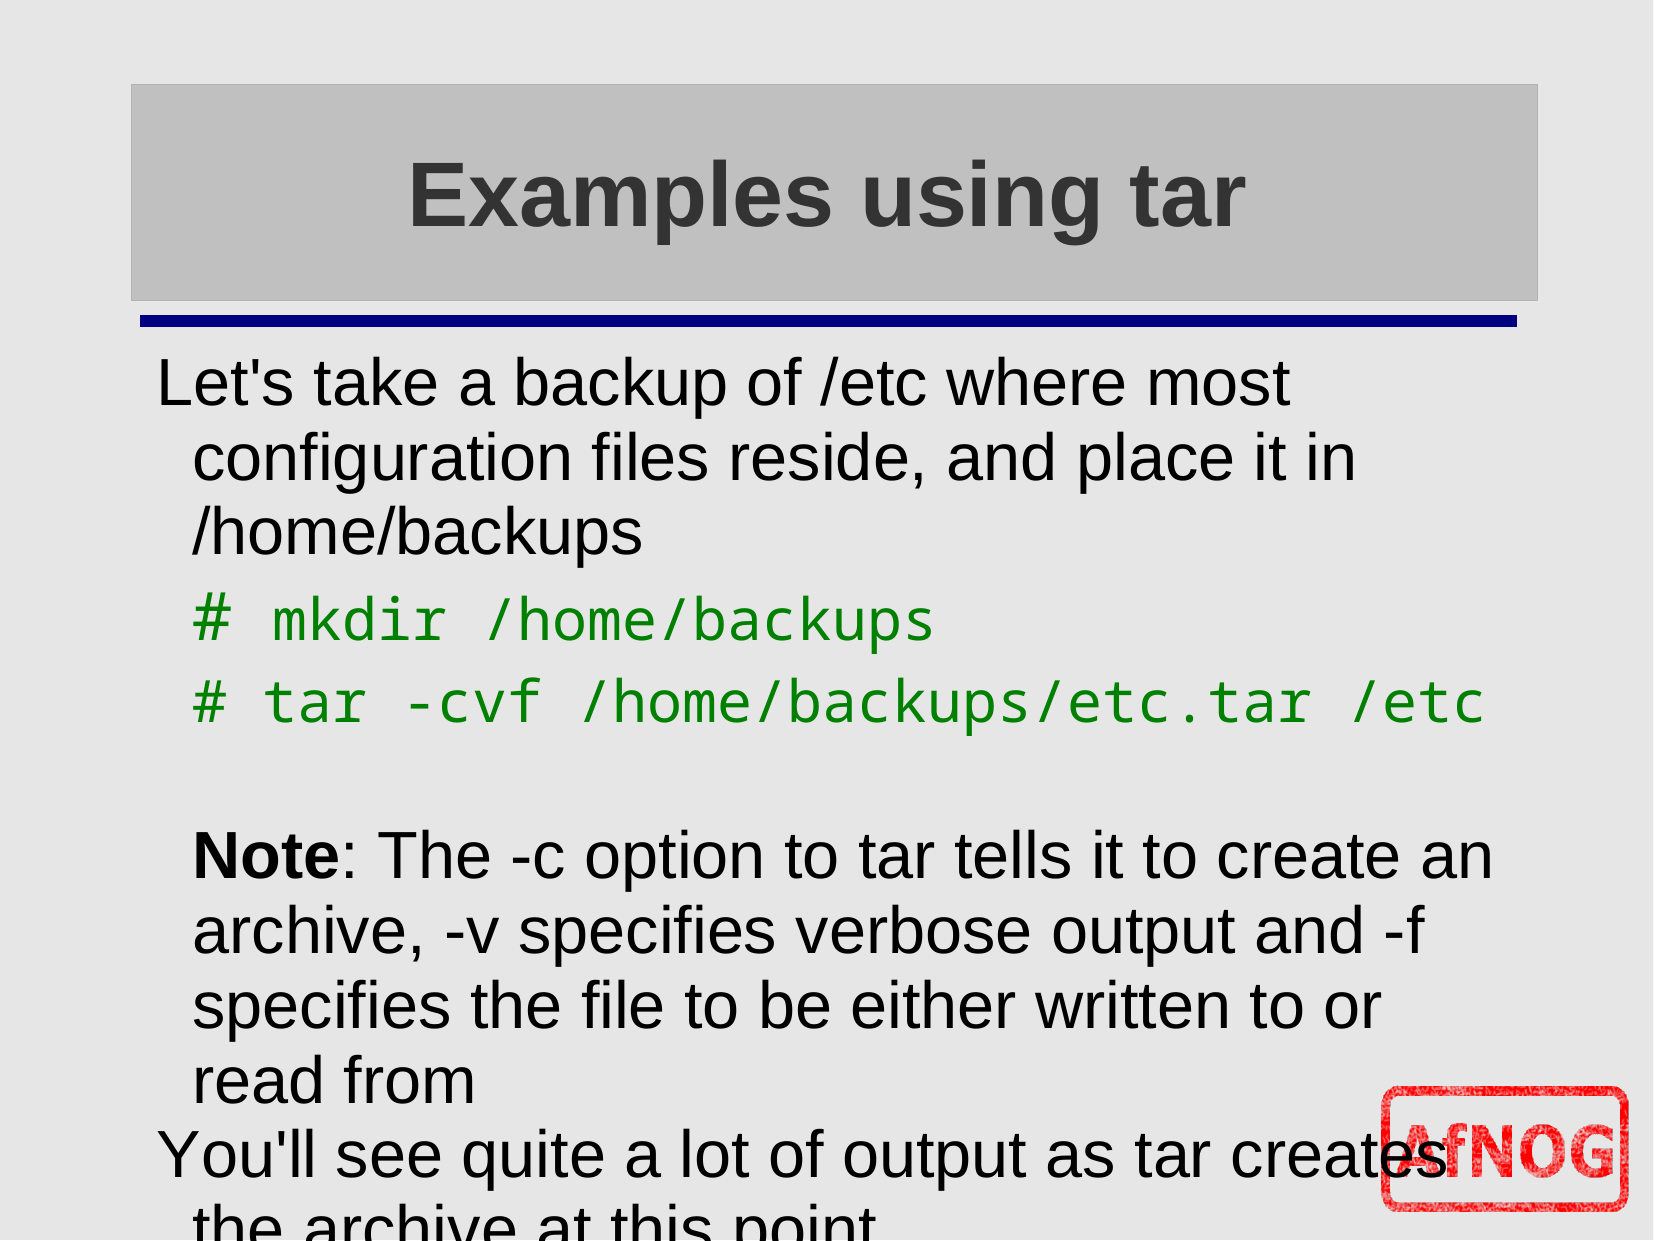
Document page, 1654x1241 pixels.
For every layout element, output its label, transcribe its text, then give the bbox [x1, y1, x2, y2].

title Examples using tar [121, 91, 1534, 299]
picture [1534, 1085, 1629, 1212]
list Let's take a backup of /etc where most configuration files reside, and place it in /home/backups # mkdir /home/backups # tar -cvf /home/backups/etc.tar /etc Note: The -c option to tar tells it to create an archive, -v specifies verbose output and -f specifies the file to be either written to or read from You'll see quite a lot of output as tar creates the archive at this point. [121, 344, 1534, 1226]
